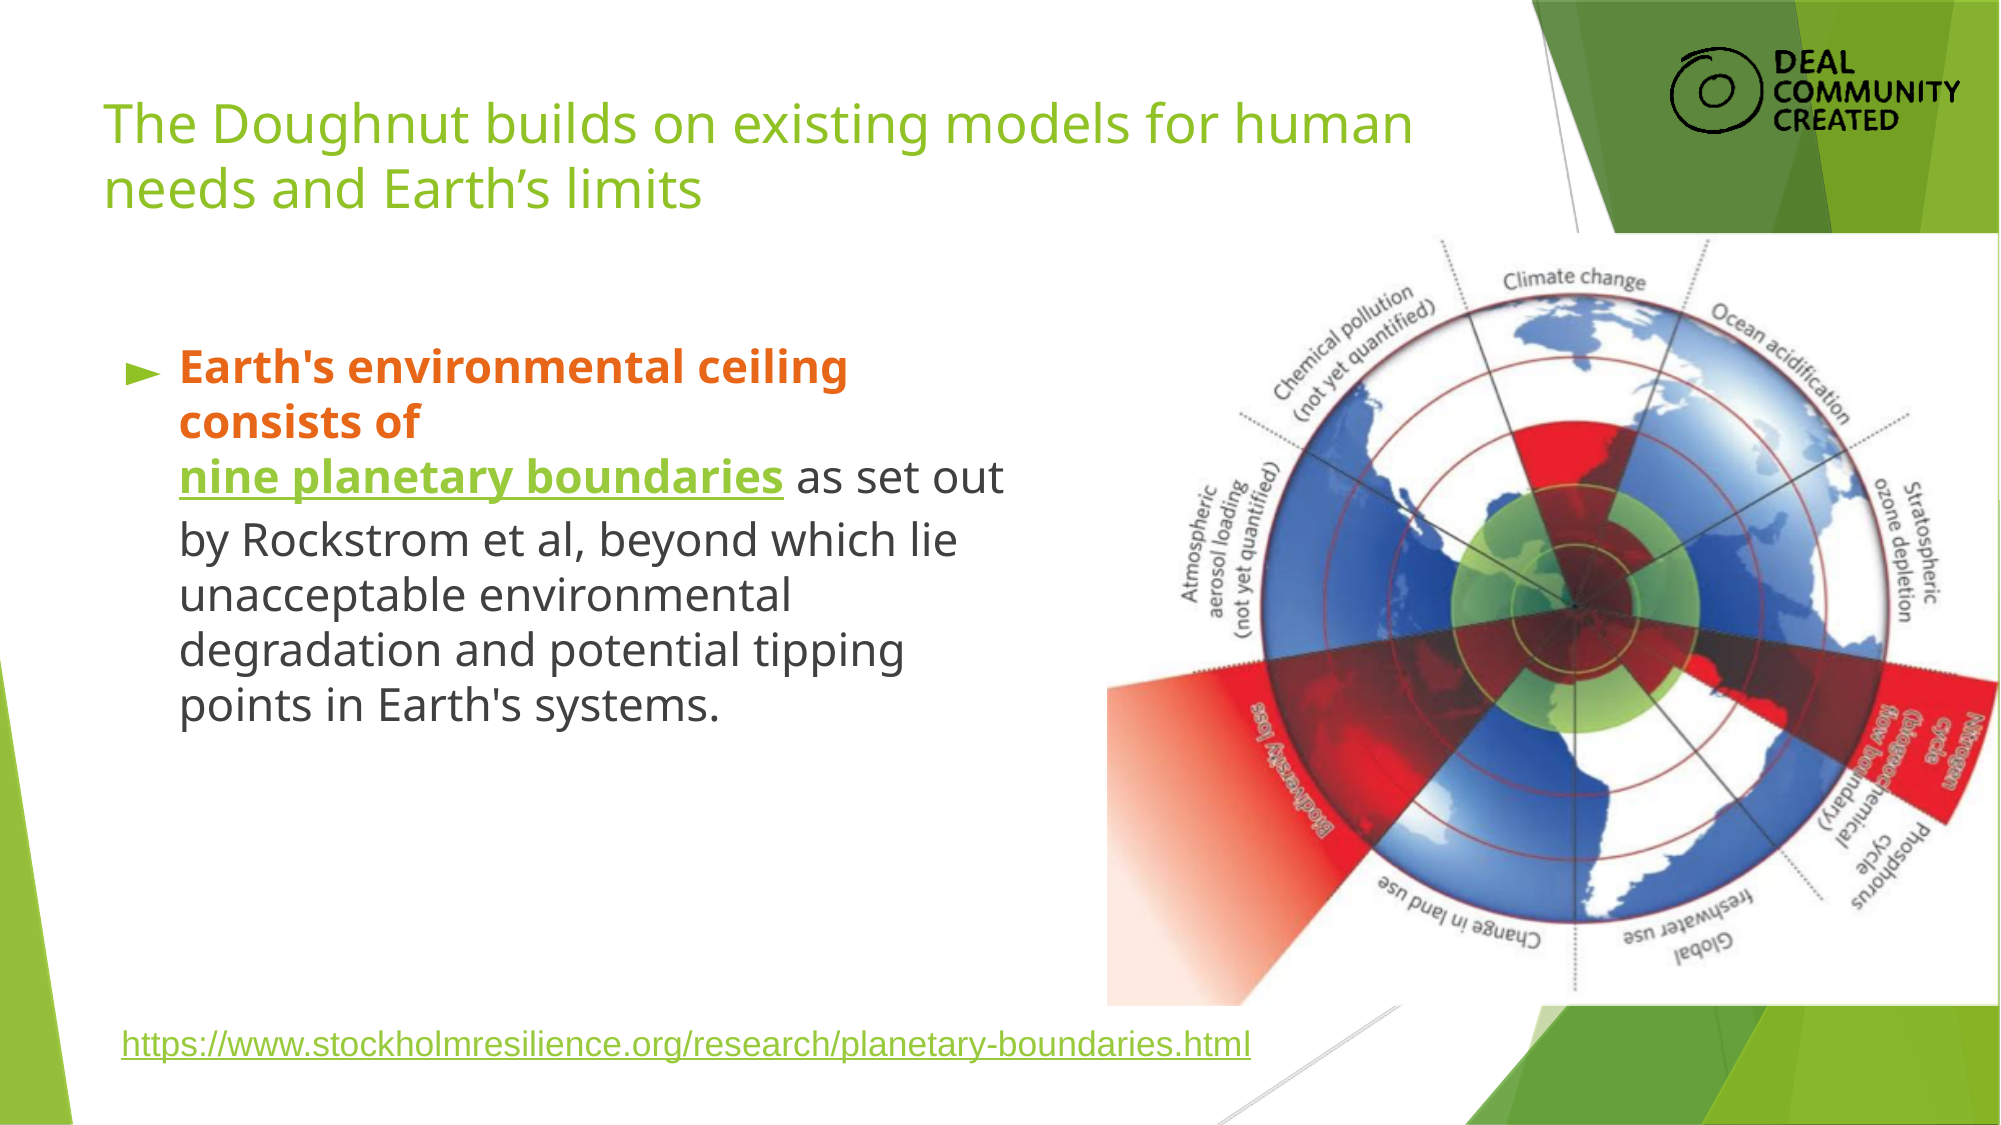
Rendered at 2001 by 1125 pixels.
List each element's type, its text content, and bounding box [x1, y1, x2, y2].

picture [1670, 47, 1960, 134]
picture [1107, 233, 2000, 1006]
text_box Earth's environmental ceiling consists of nine planetary boundaries as set out by Rockstrom et al, beyond which lie unacceptable environmental degradation and potential tipping points in Earth's systems. [88, 330, 1035, 562]
text_box The Doughnut builds on existing models for human needs and Earth’s limits [88, 81, 1499, 298]
text_box https://www.stockholmresilience.org/research/planetary-boundaries.html [106, 1005, 1381, 1079]
